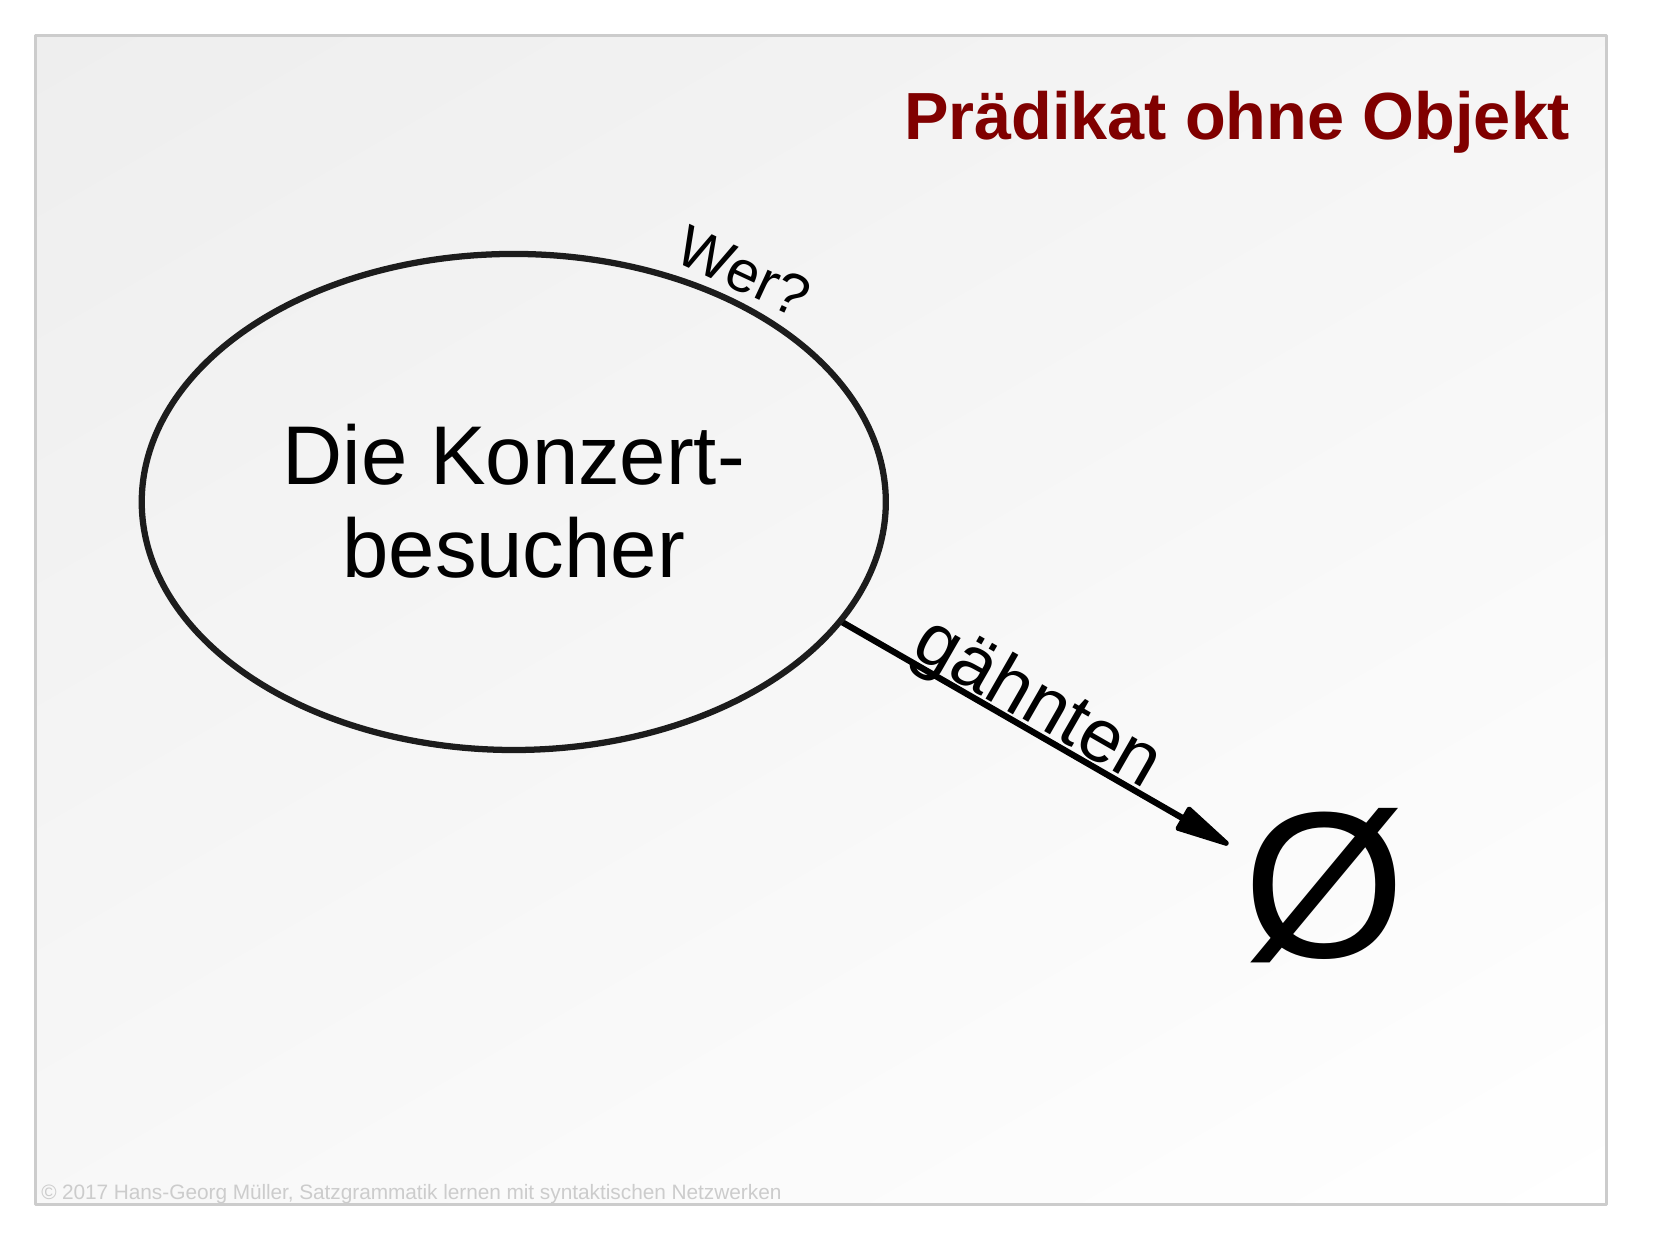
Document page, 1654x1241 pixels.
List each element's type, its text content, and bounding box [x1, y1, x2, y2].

text_box Wer? [649, 199, 872, 362]
title Prädikat ohne Objekt [82, 67, 1571, 166]
text_box Die Konzert- besucher [141, 253, 886, 751]
text_box Ø [1228, 761, 1536, 1104]
